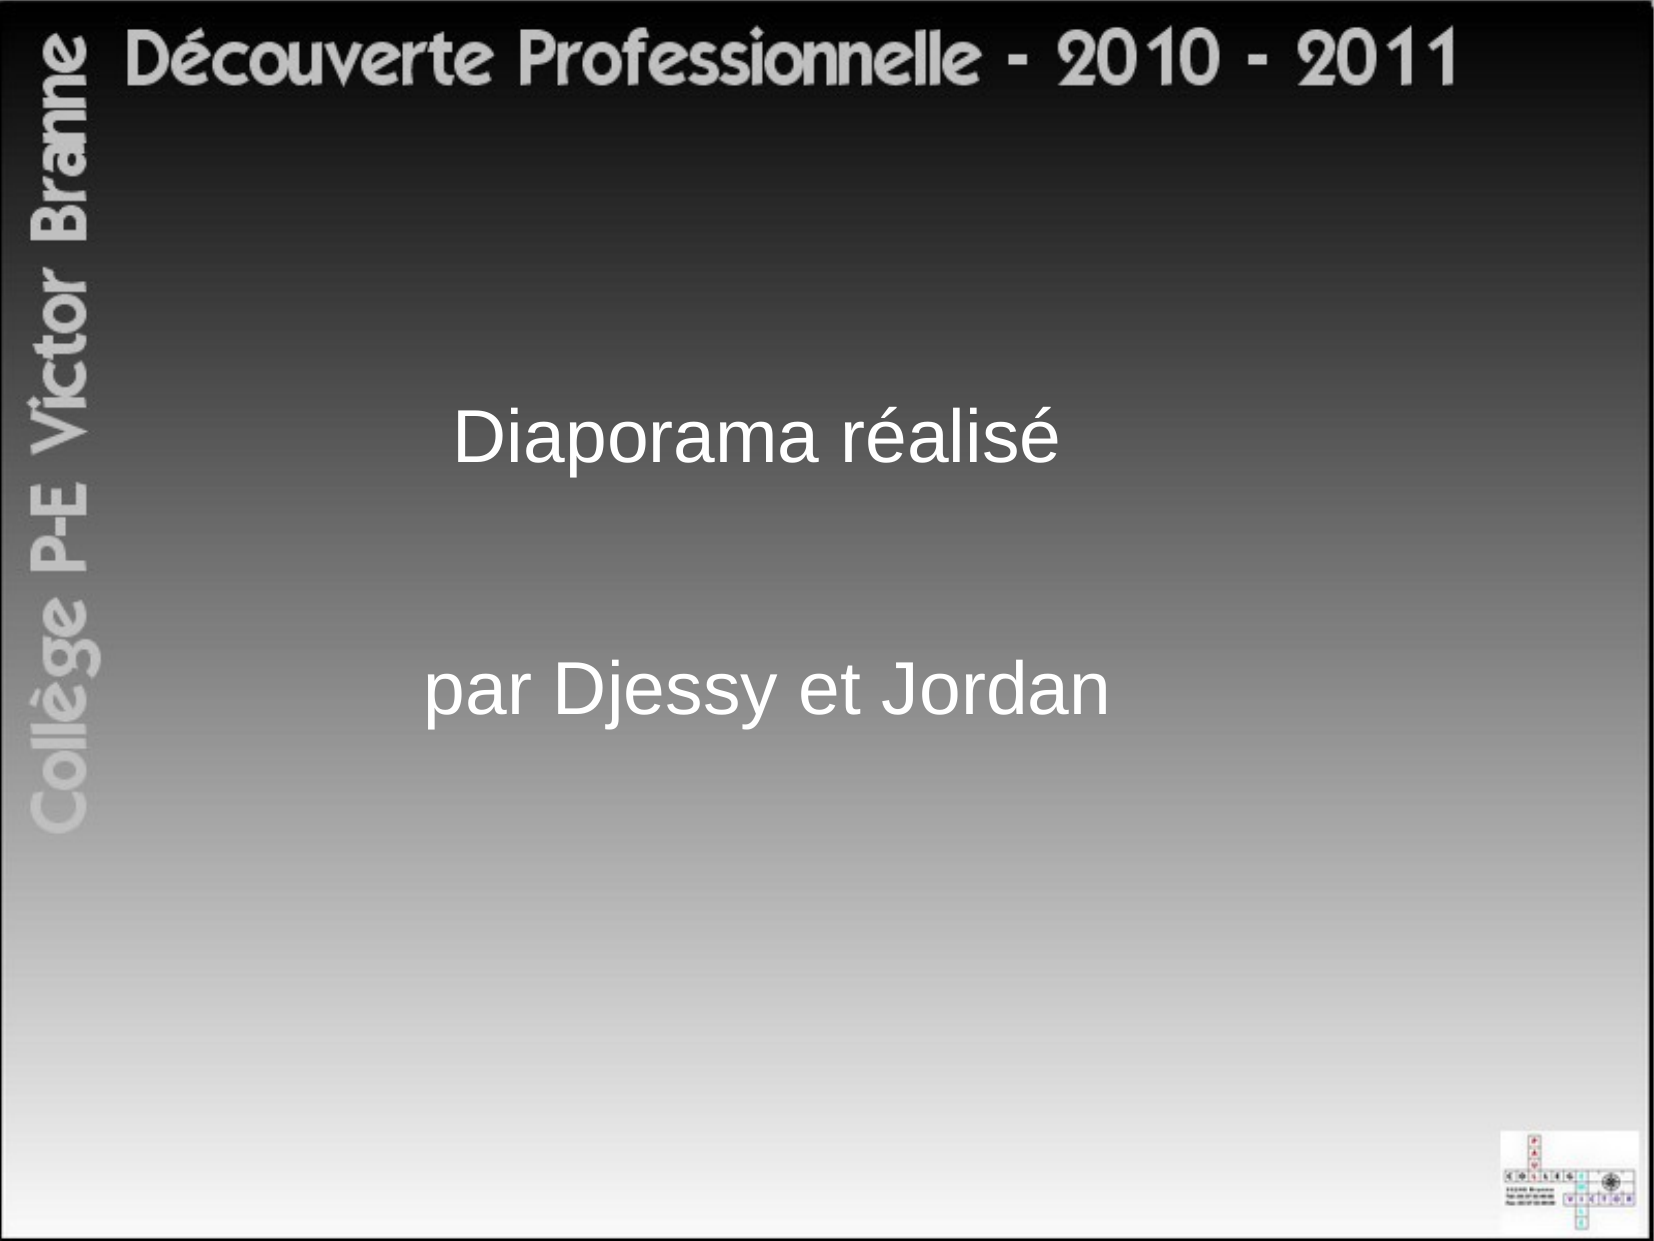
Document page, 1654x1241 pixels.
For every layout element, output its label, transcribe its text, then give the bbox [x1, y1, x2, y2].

picture [0, 0, 1654, 1241]
text_box Diaporama réalisé par Djessy et Jordan [236, 387, 1300, 739]
